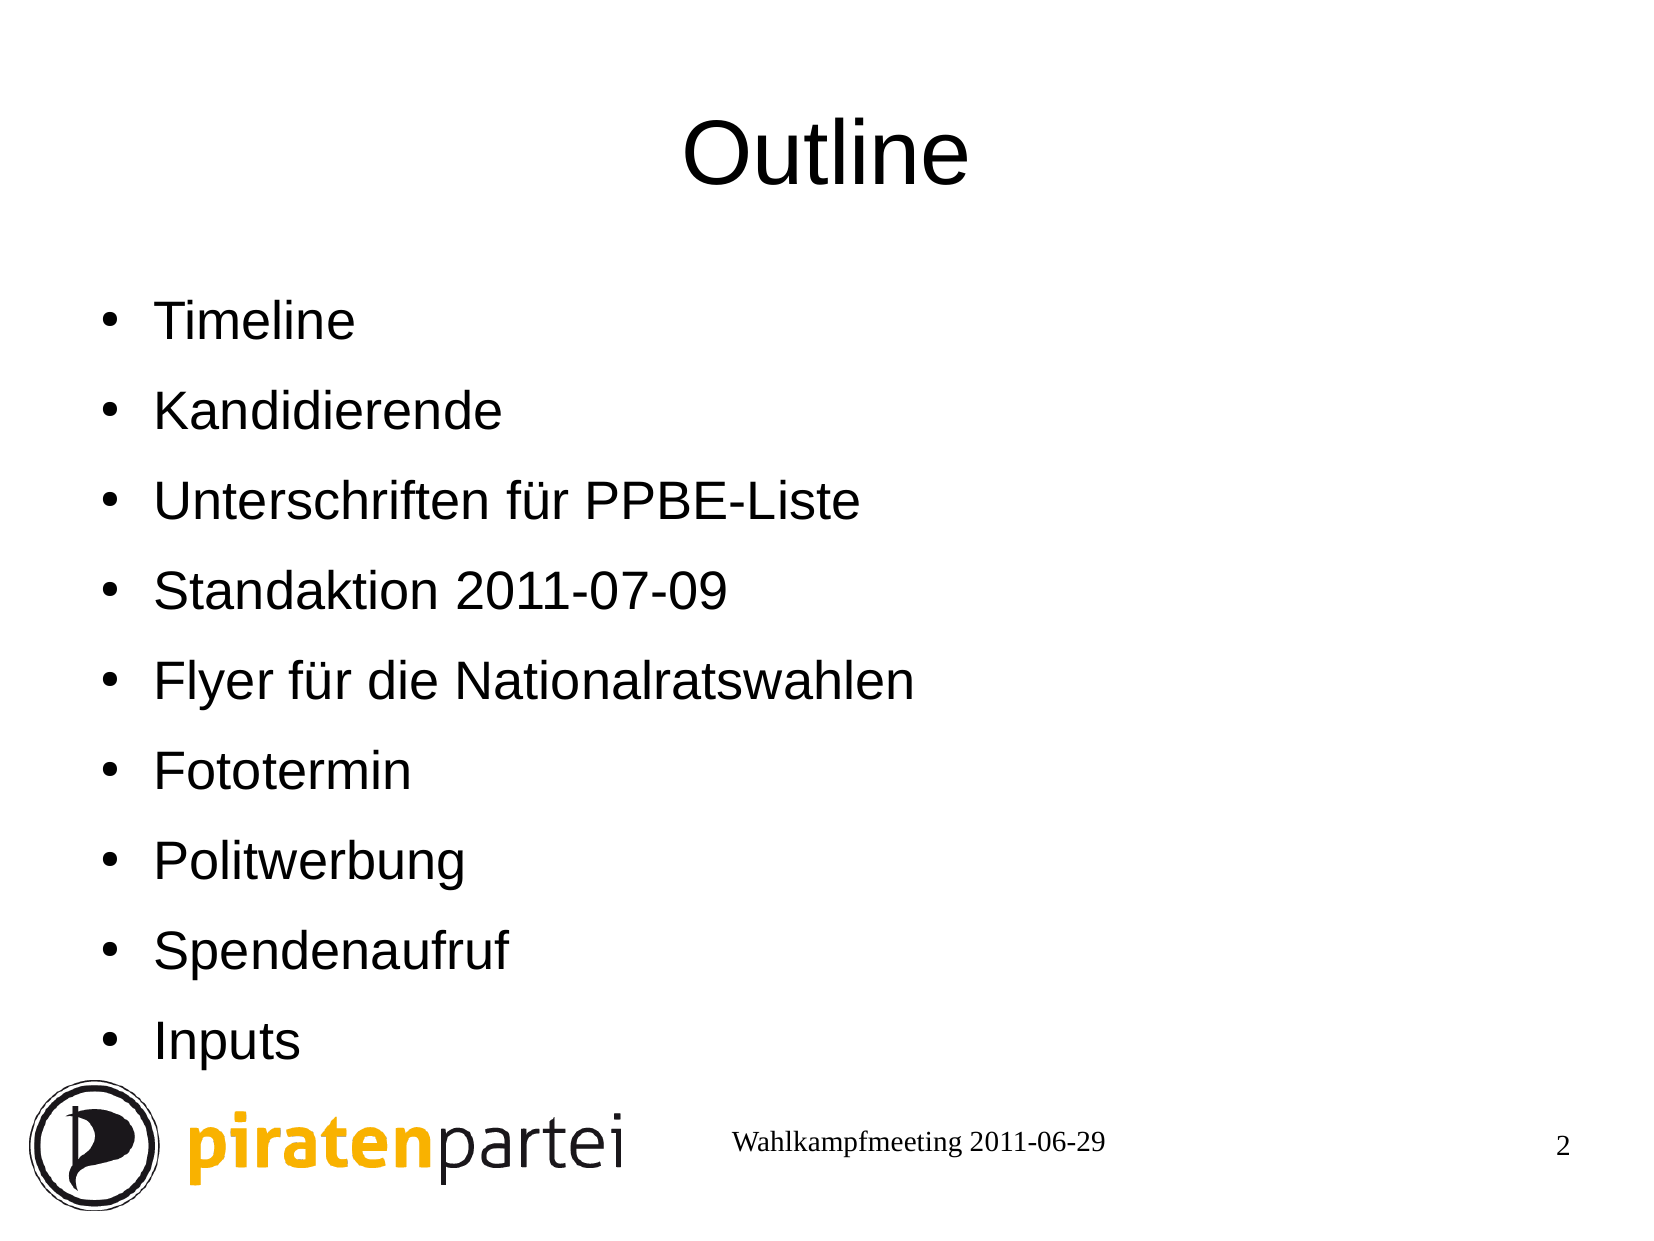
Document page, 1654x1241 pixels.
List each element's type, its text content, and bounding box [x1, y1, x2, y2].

title Outline [82, 49, 1571, 257]
list Timeline Kandidierende Unterschriften für PPBE-Liste Standaktion 2011-07-09 Flyer für die Nationalratswahlen Fototermin Politwerbung Spendenaufruf Inputs [82, 290, 1571, 1109]
picture [29, 1080, 621, 1211]
